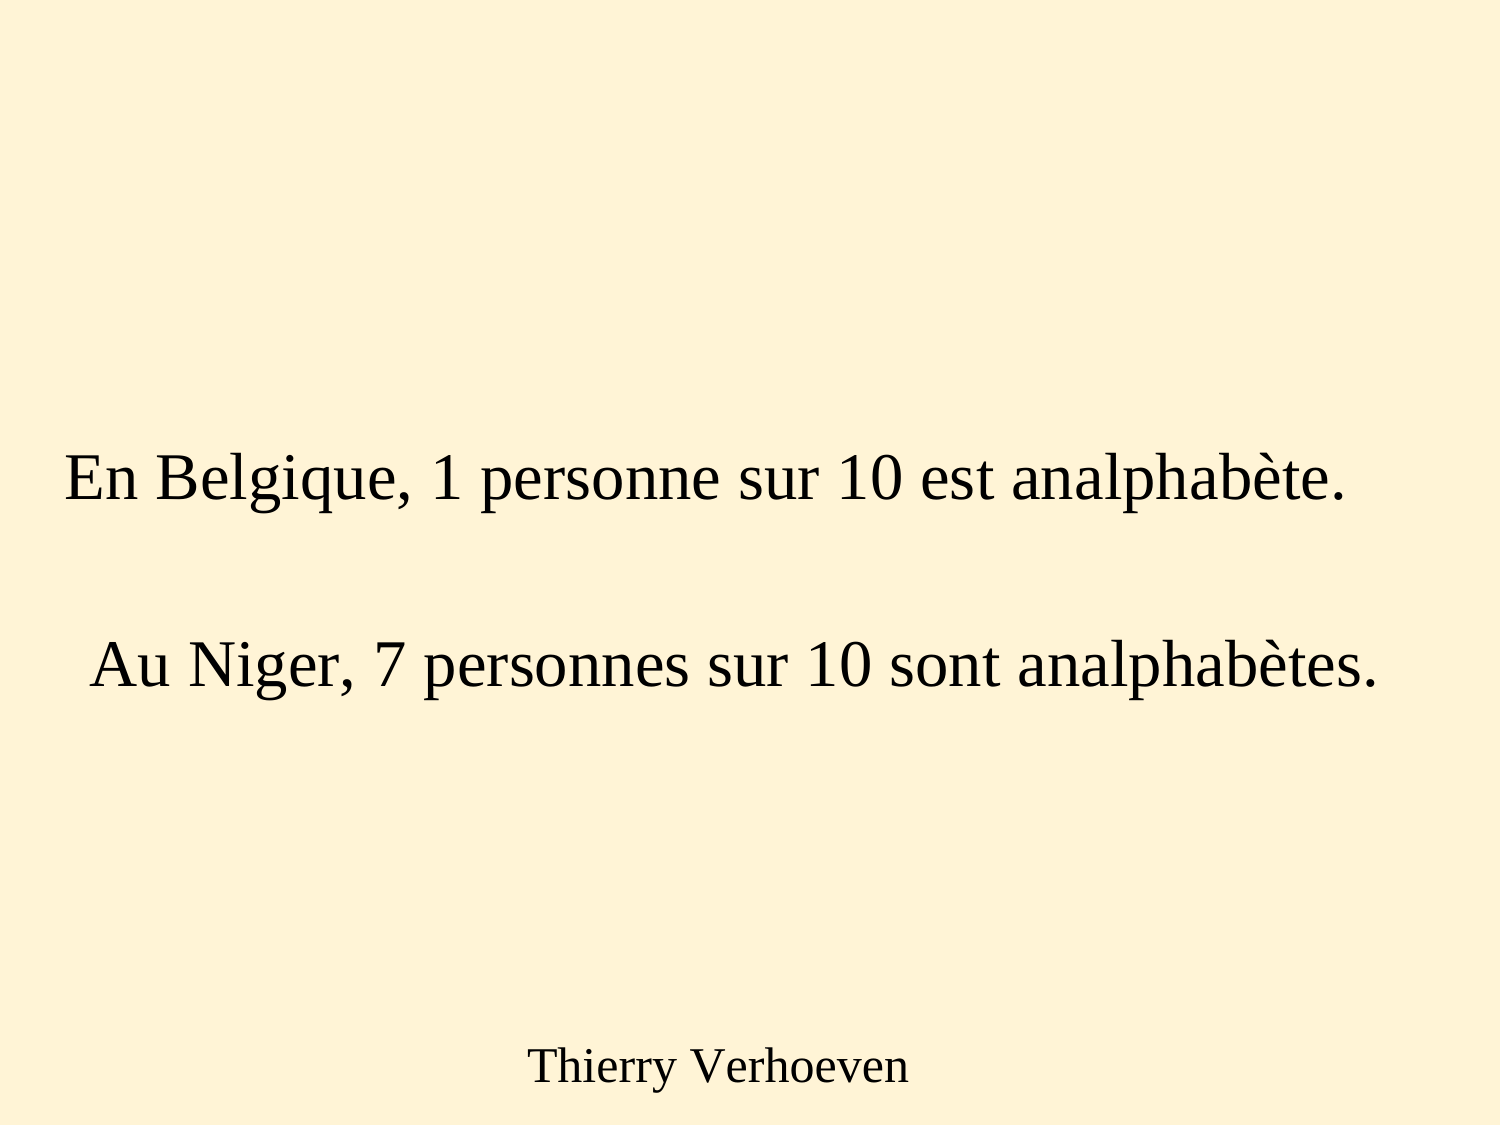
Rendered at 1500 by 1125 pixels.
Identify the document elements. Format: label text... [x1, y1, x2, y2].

text_box Au Niger, 7 personnes sur 10 sont analphabètes. [75, 612, 1397, 708]
text_box En Belgique, 1 personne sur 10 est analphabète. [49, 424, 1365, 521]
